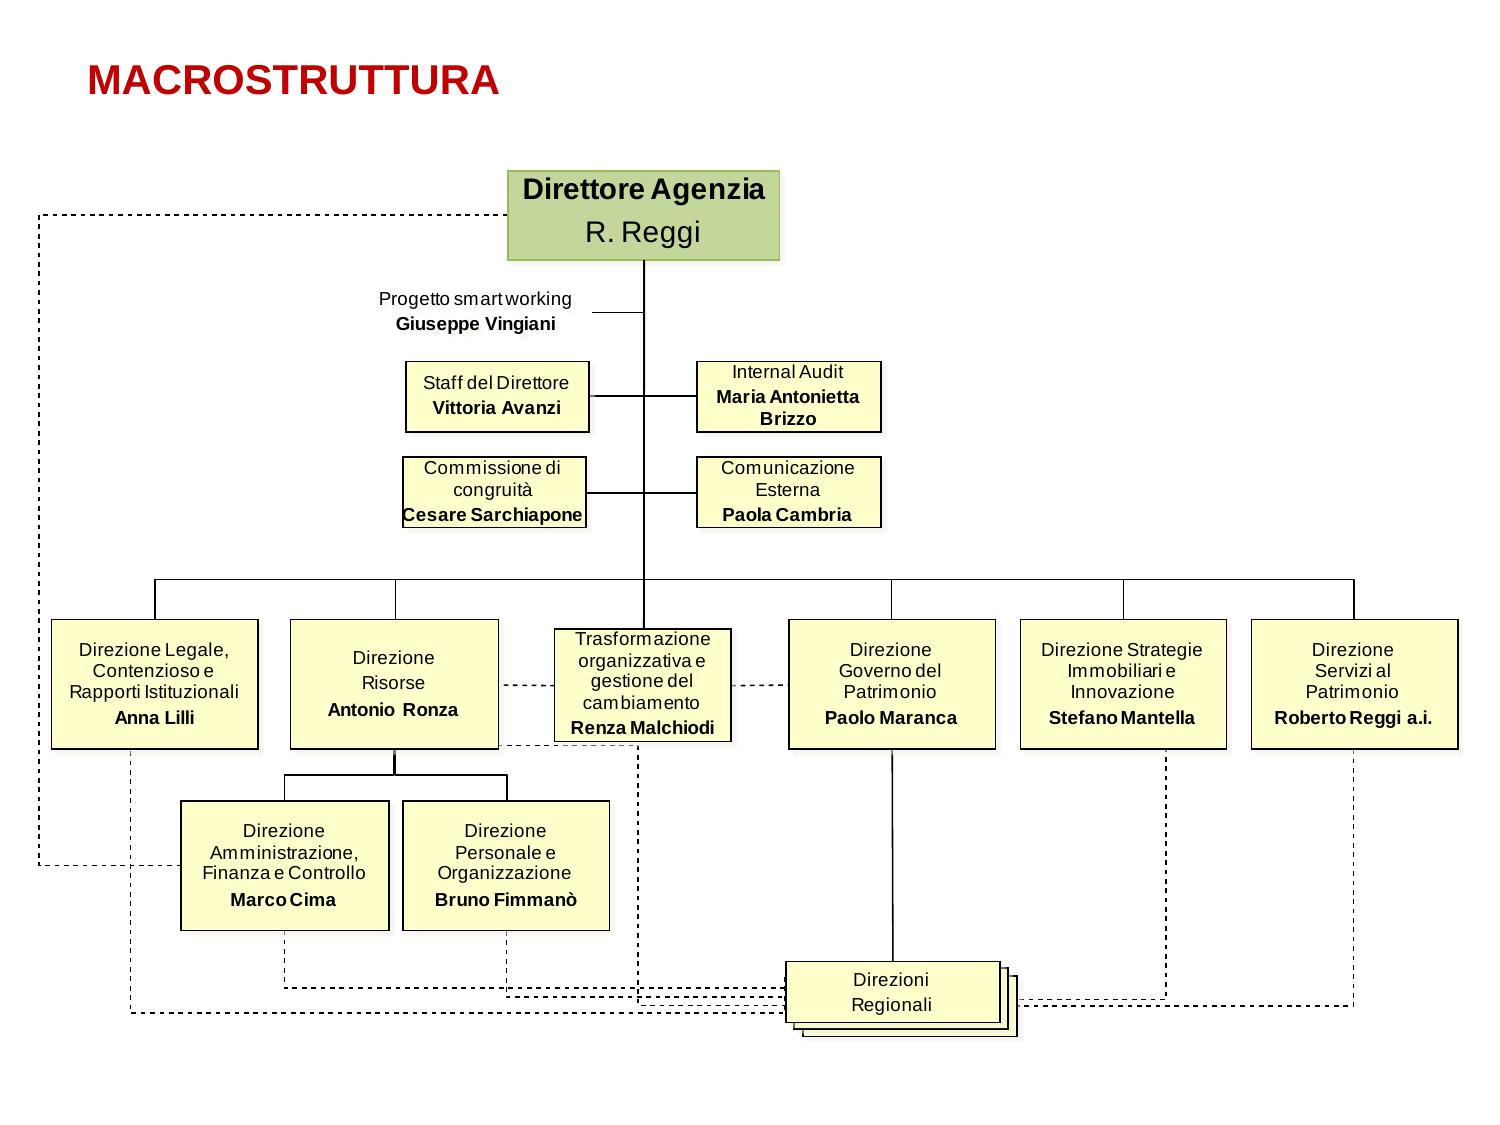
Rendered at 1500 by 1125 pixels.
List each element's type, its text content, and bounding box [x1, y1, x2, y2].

picture [36, 160, 1464, 1043]
text_box MACROSTRUTTURA [72, 45, 1462, 128]
